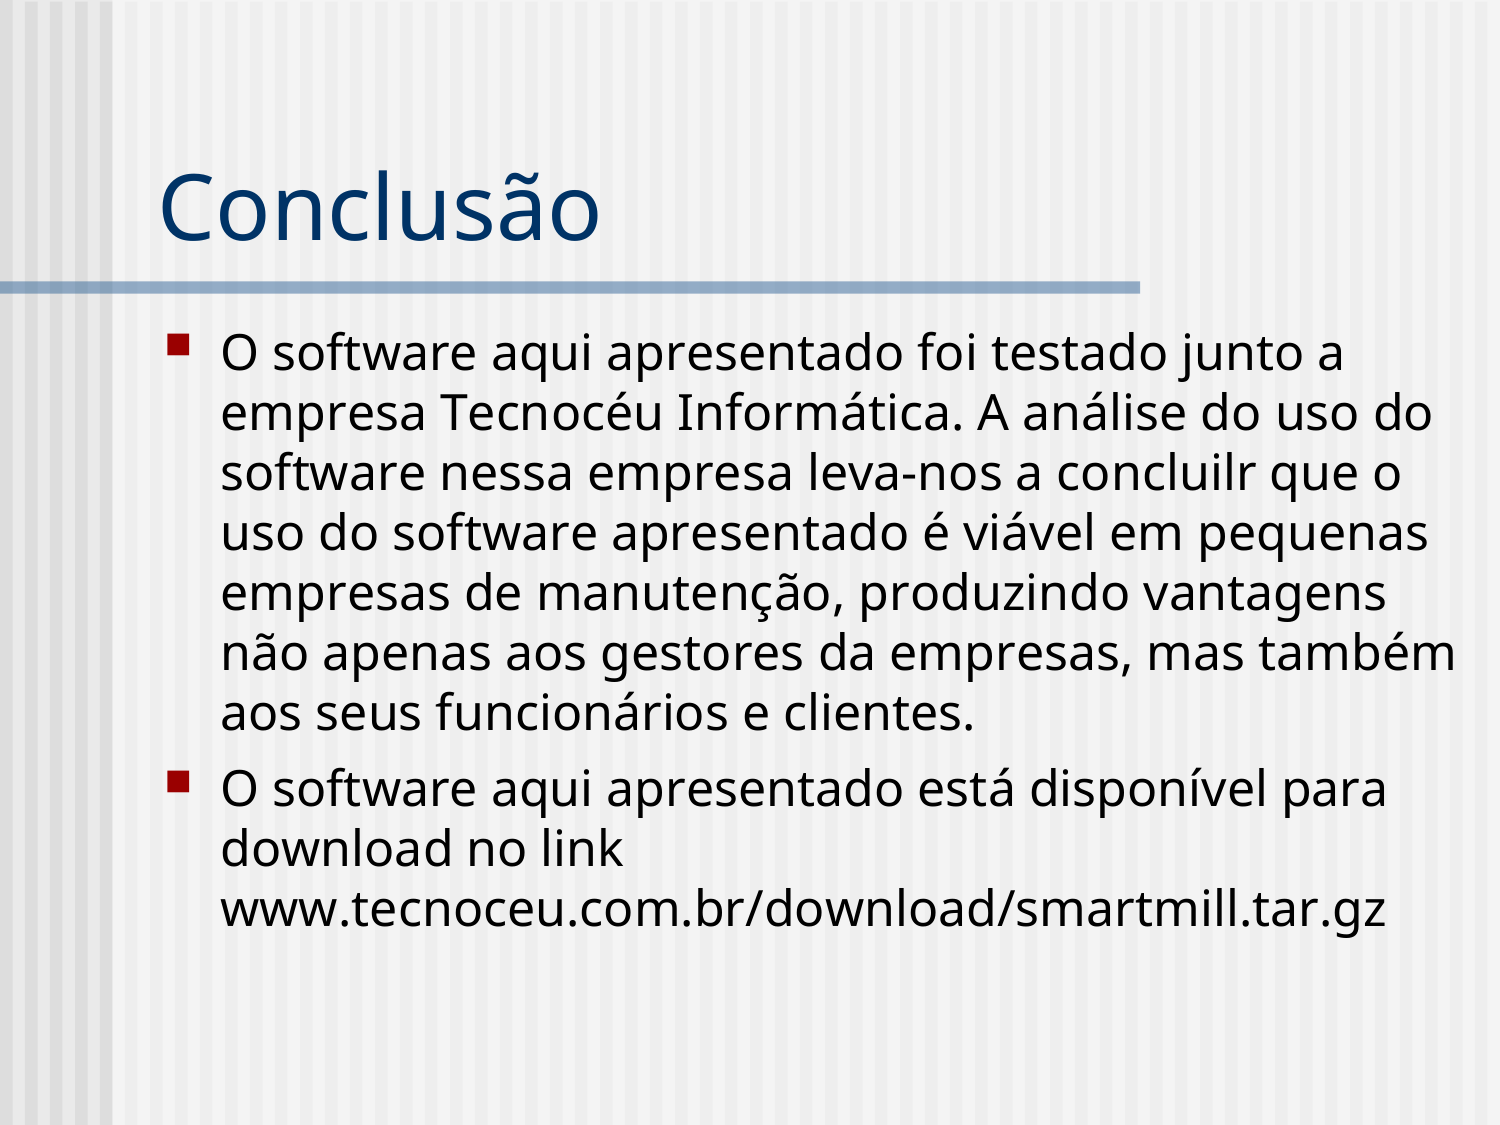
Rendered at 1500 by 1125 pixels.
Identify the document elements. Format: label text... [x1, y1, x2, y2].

title Conclusão [142, 31, 1482, 267]
list O software aqui apresentado foi testado junto a empresa Tecnocéu Informática. A análise do uso do software nessa empresa leva-nos a concluilr que o uso do software apresentado é viável em pequenas empresas de manutenção, produzindo vantagens não apenas aos gestores da empresas, mas também aos seus funcionários e clientes. O software aqui apresentado está disponível para download no link www.tecnoceu.com.br/download/smartmill.tar.gz [149, 312, 1481, 1055]
